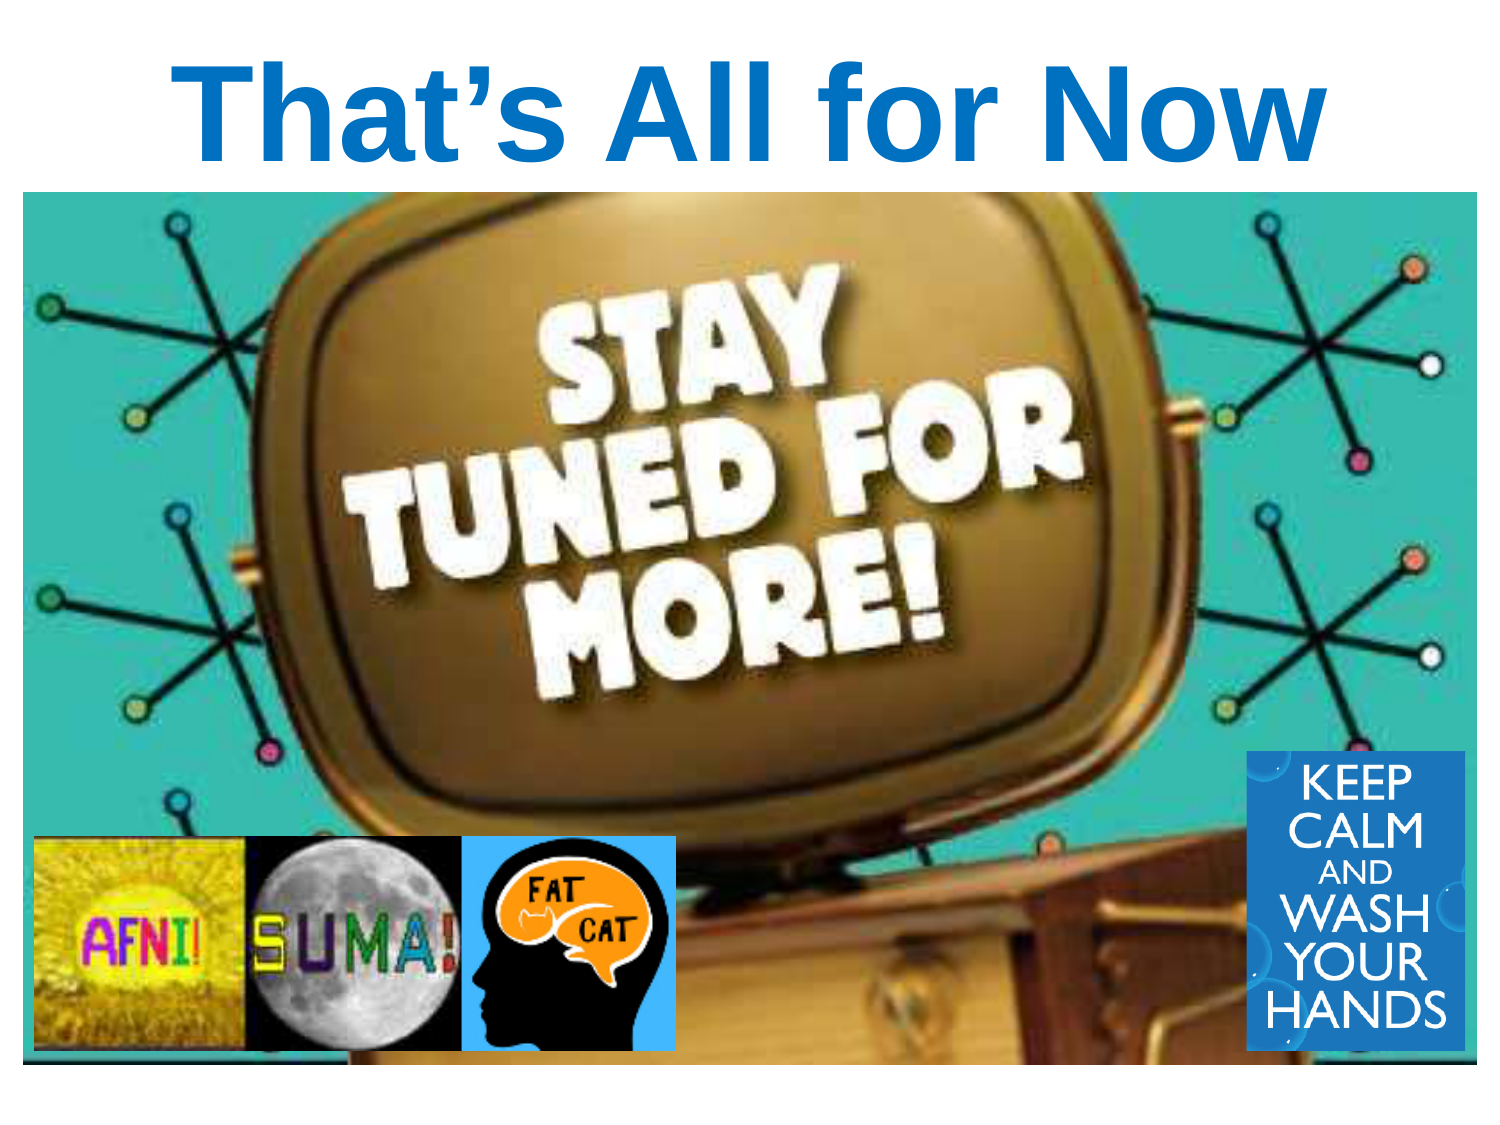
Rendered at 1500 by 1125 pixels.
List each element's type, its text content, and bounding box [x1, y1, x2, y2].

picture [23, 192, 1477, 1065]
title That’s All for Now [112, 45, 1388, 167]
